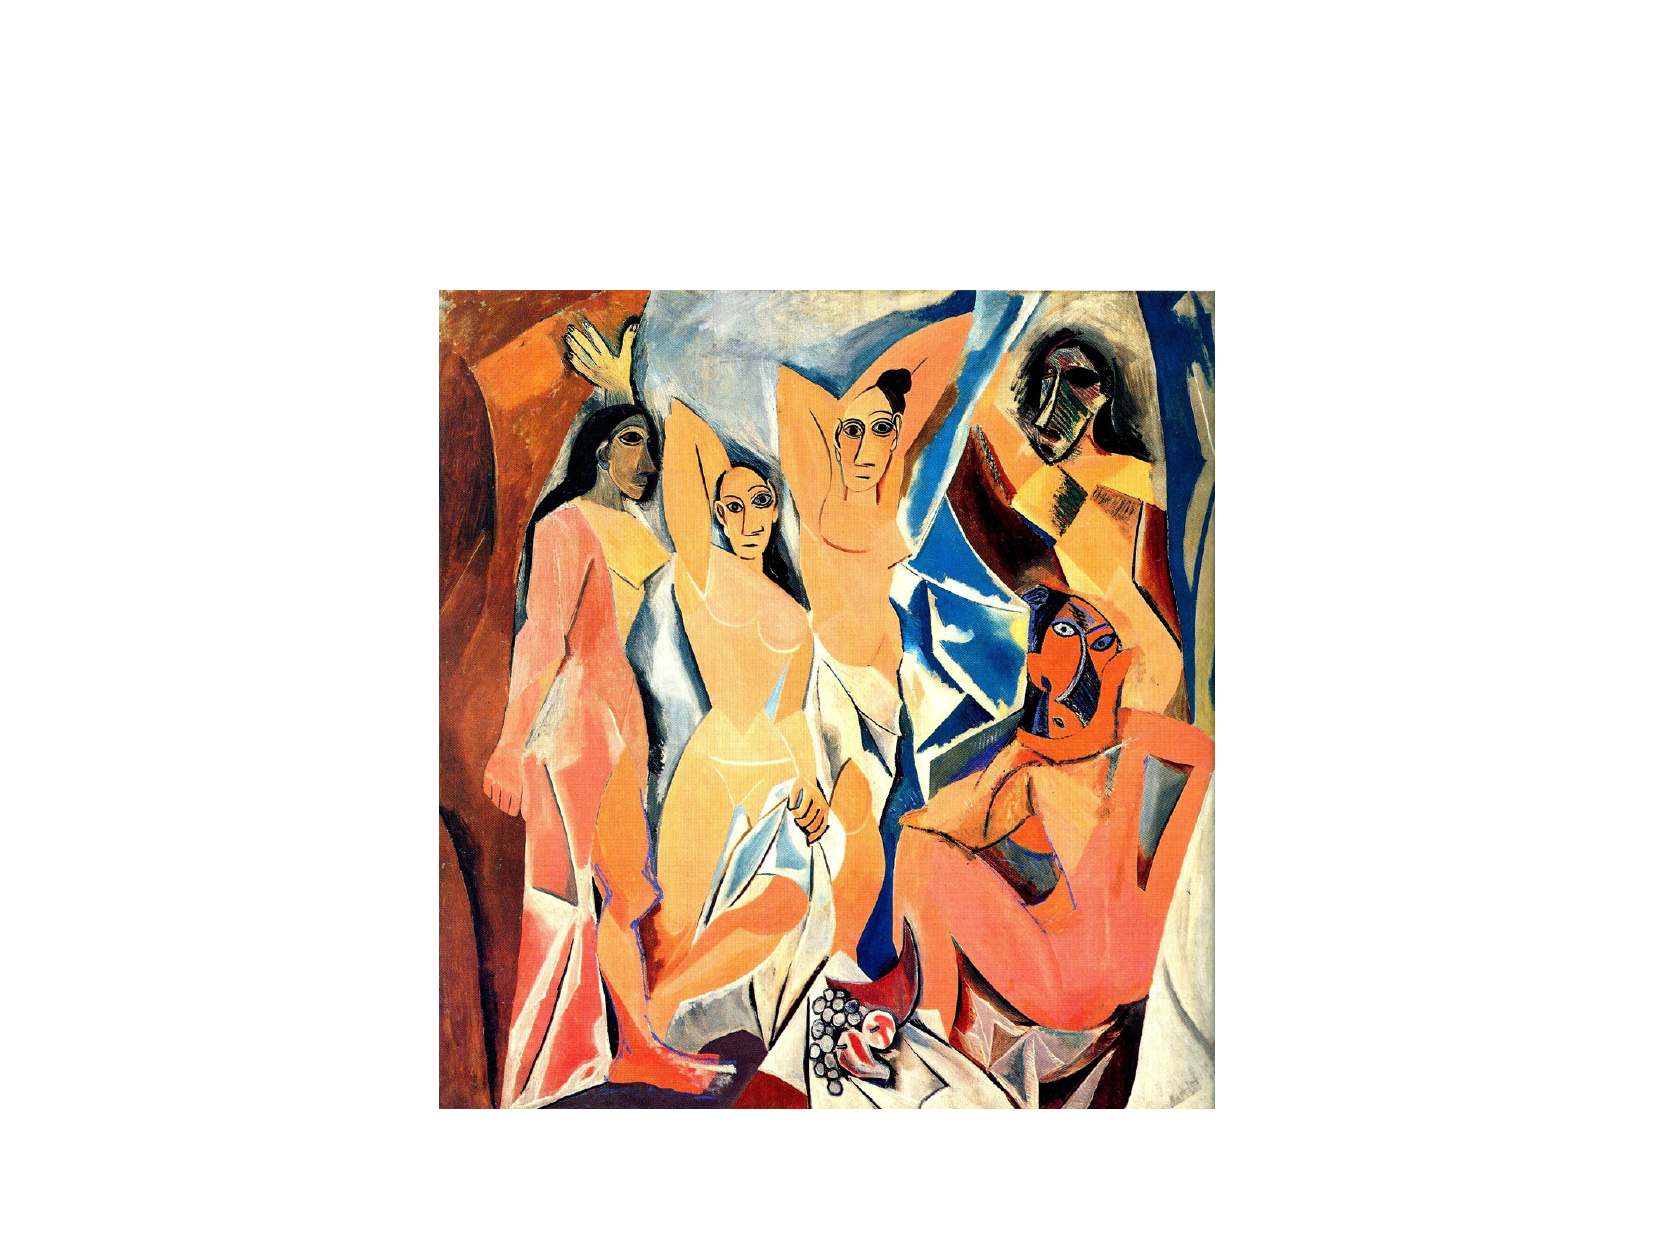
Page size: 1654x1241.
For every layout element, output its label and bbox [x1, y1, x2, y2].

picture [439, 290, 1215, 1109]
